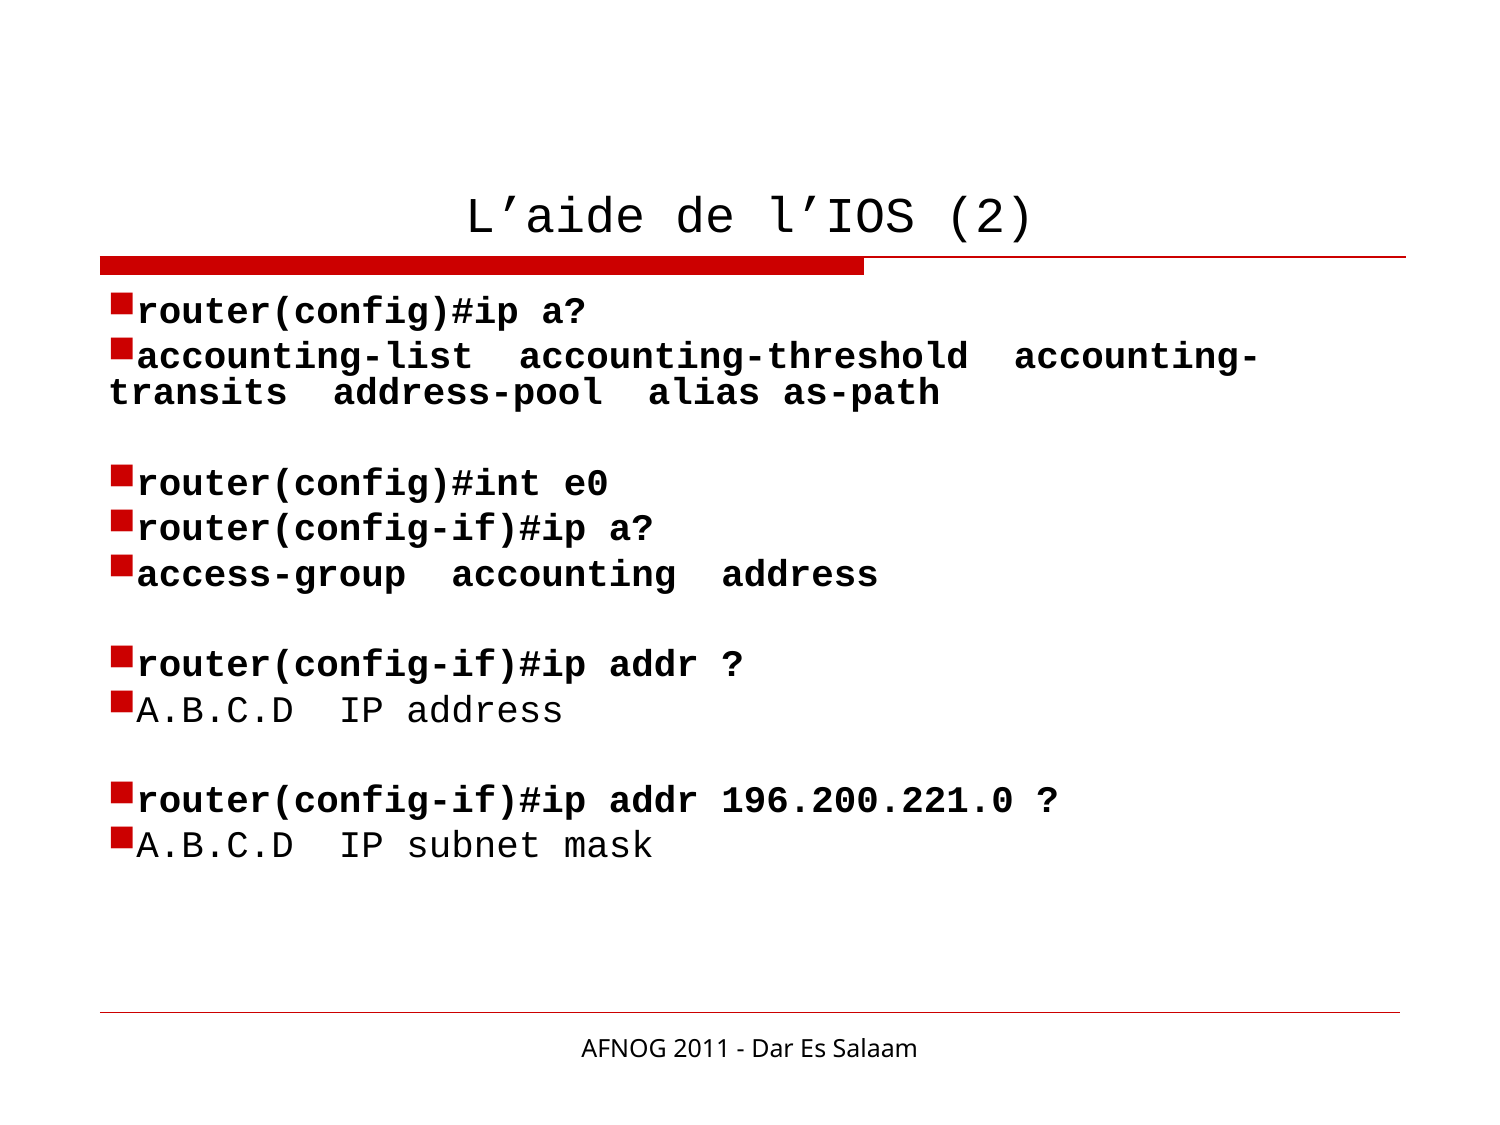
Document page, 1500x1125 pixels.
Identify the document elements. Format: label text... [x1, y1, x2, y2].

text_box AFNOG 2011 - Dar Es Salaam [512, 1024, 988, 1103]
title L’aide de l’IOS (2) [94, 49, 1407, 250]
list router(config)#ip a? accounting-list accounting-threshold accounting-transits address-pool alias as-path router(config)#int e0 router(config-if)#ip a? access-group accounting address router(config-if)#ip addr ? A.B.C.D IP address router(config-if)#ip addr 196.200.221.0 ? A.B.C.D IP subnet mask [92, 287, 1406, 988]
